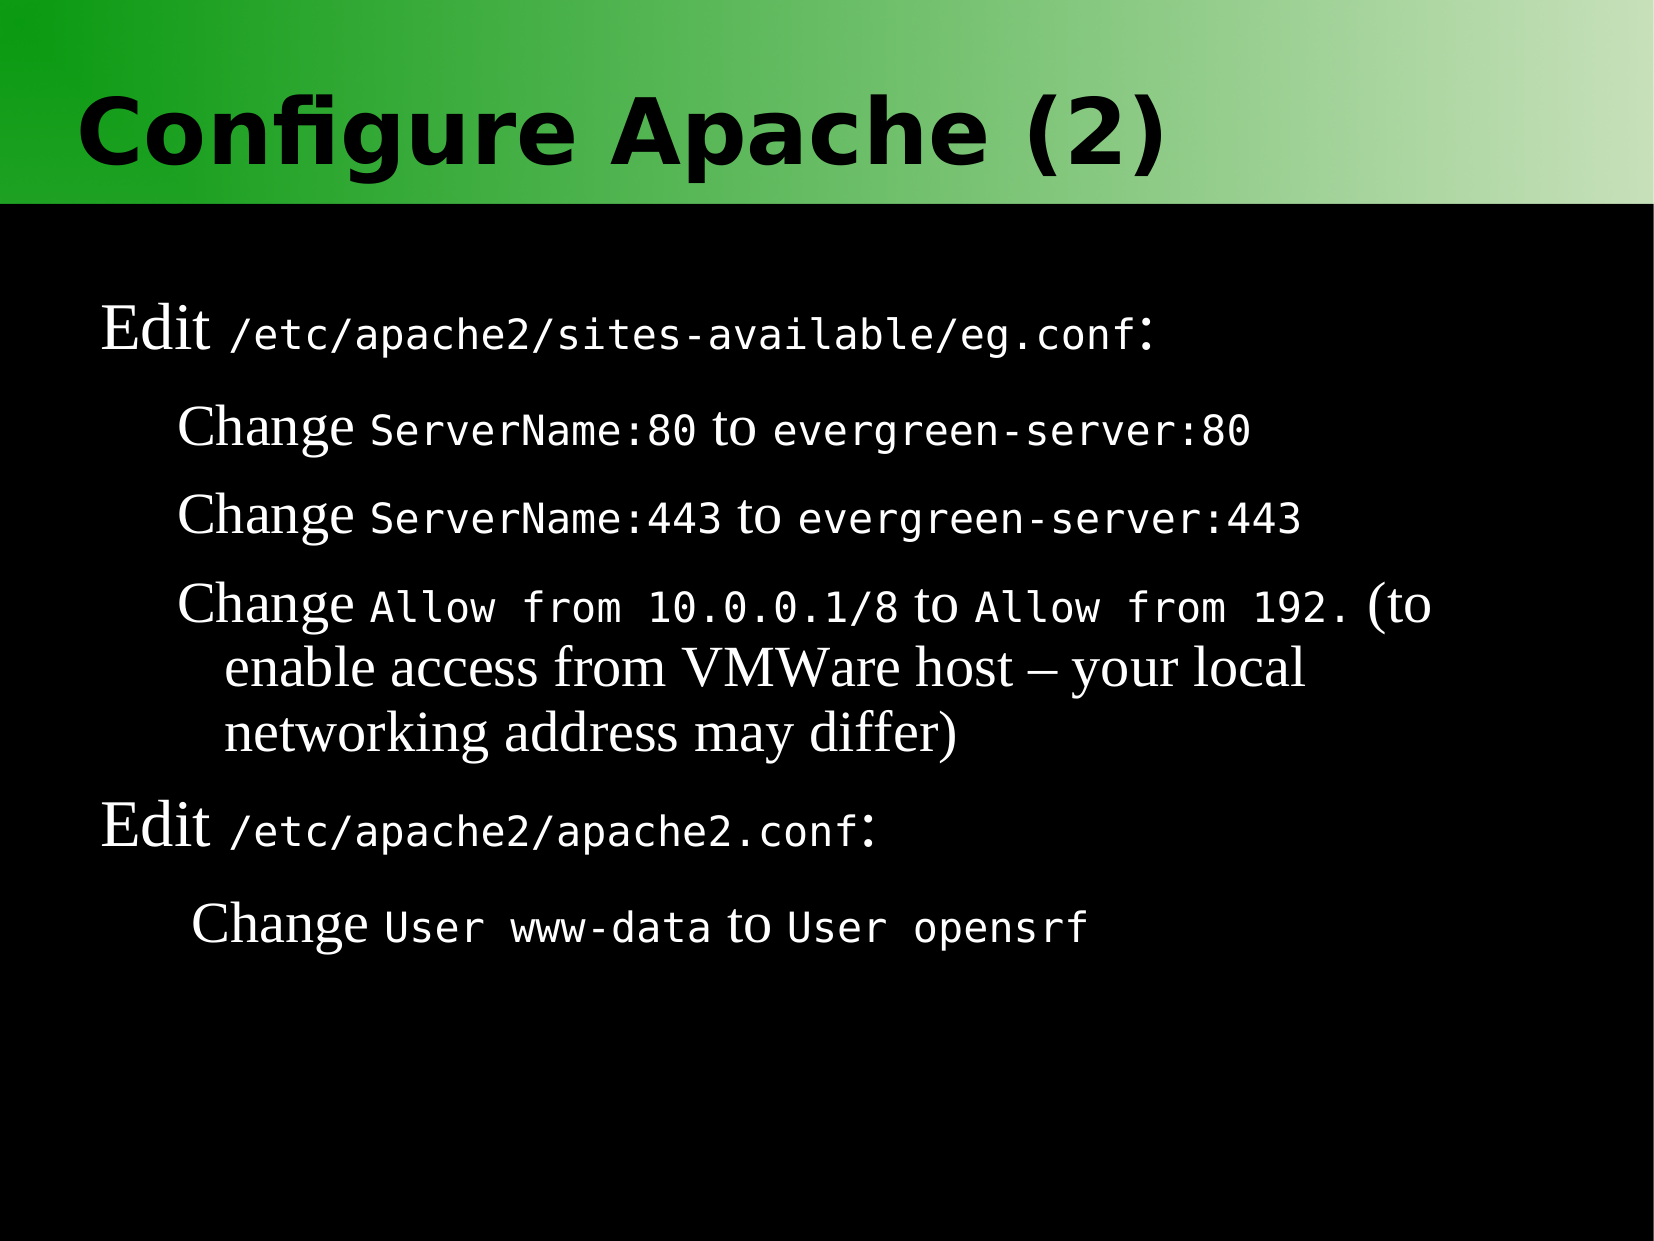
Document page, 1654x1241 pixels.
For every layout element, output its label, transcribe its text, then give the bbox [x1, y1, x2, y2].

title Configure Apache (2) [76, 36, 1565, 229]
picture [0, 0, 1654, 1241]
list Edit /etc/apache2/sites-available/eg.conf: Change ServerName:80 to evergreen-server:80 Change ServerName:443 to evergreen-server:443 Change Allow from 10.0.0.1/8 to Allow from 192. (to enable access from VMWare host – your local networking address may differ) Edit /etc/apache2/apache2.conf: Change User www-data to User opensrf [82, 290, 1571, 1094]
